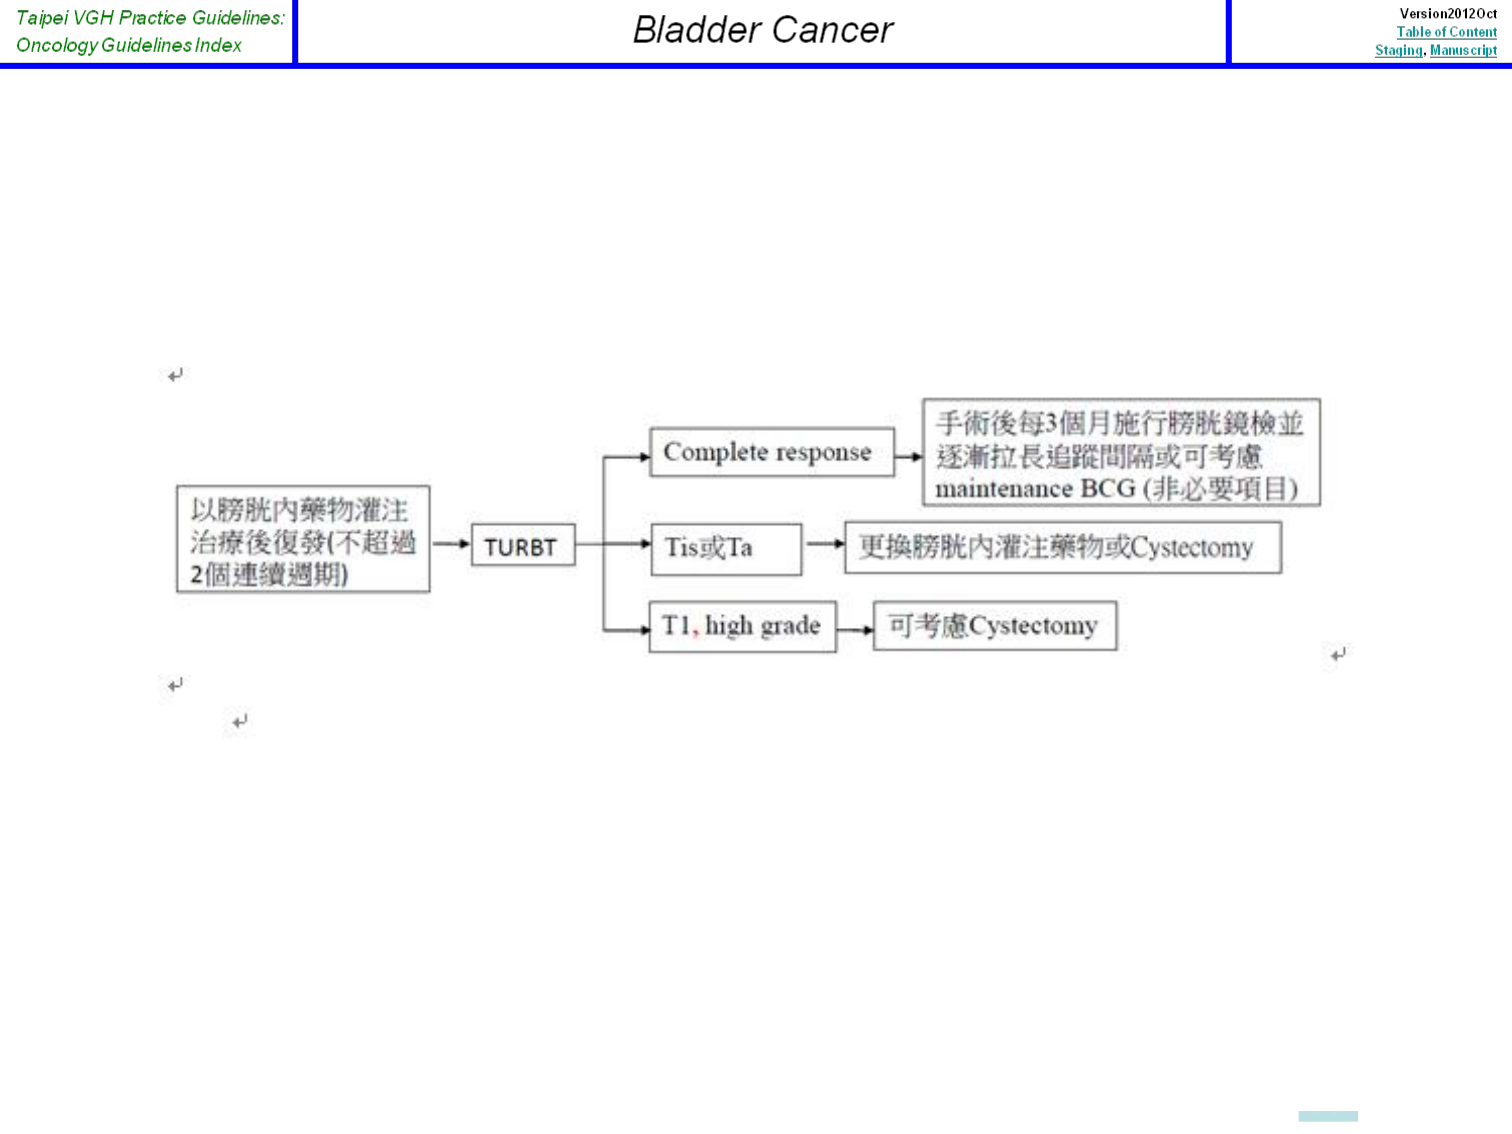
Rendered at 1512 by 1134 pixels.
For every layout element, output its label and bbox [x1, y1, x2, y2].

picture [94, 366, 1465, 1111]
